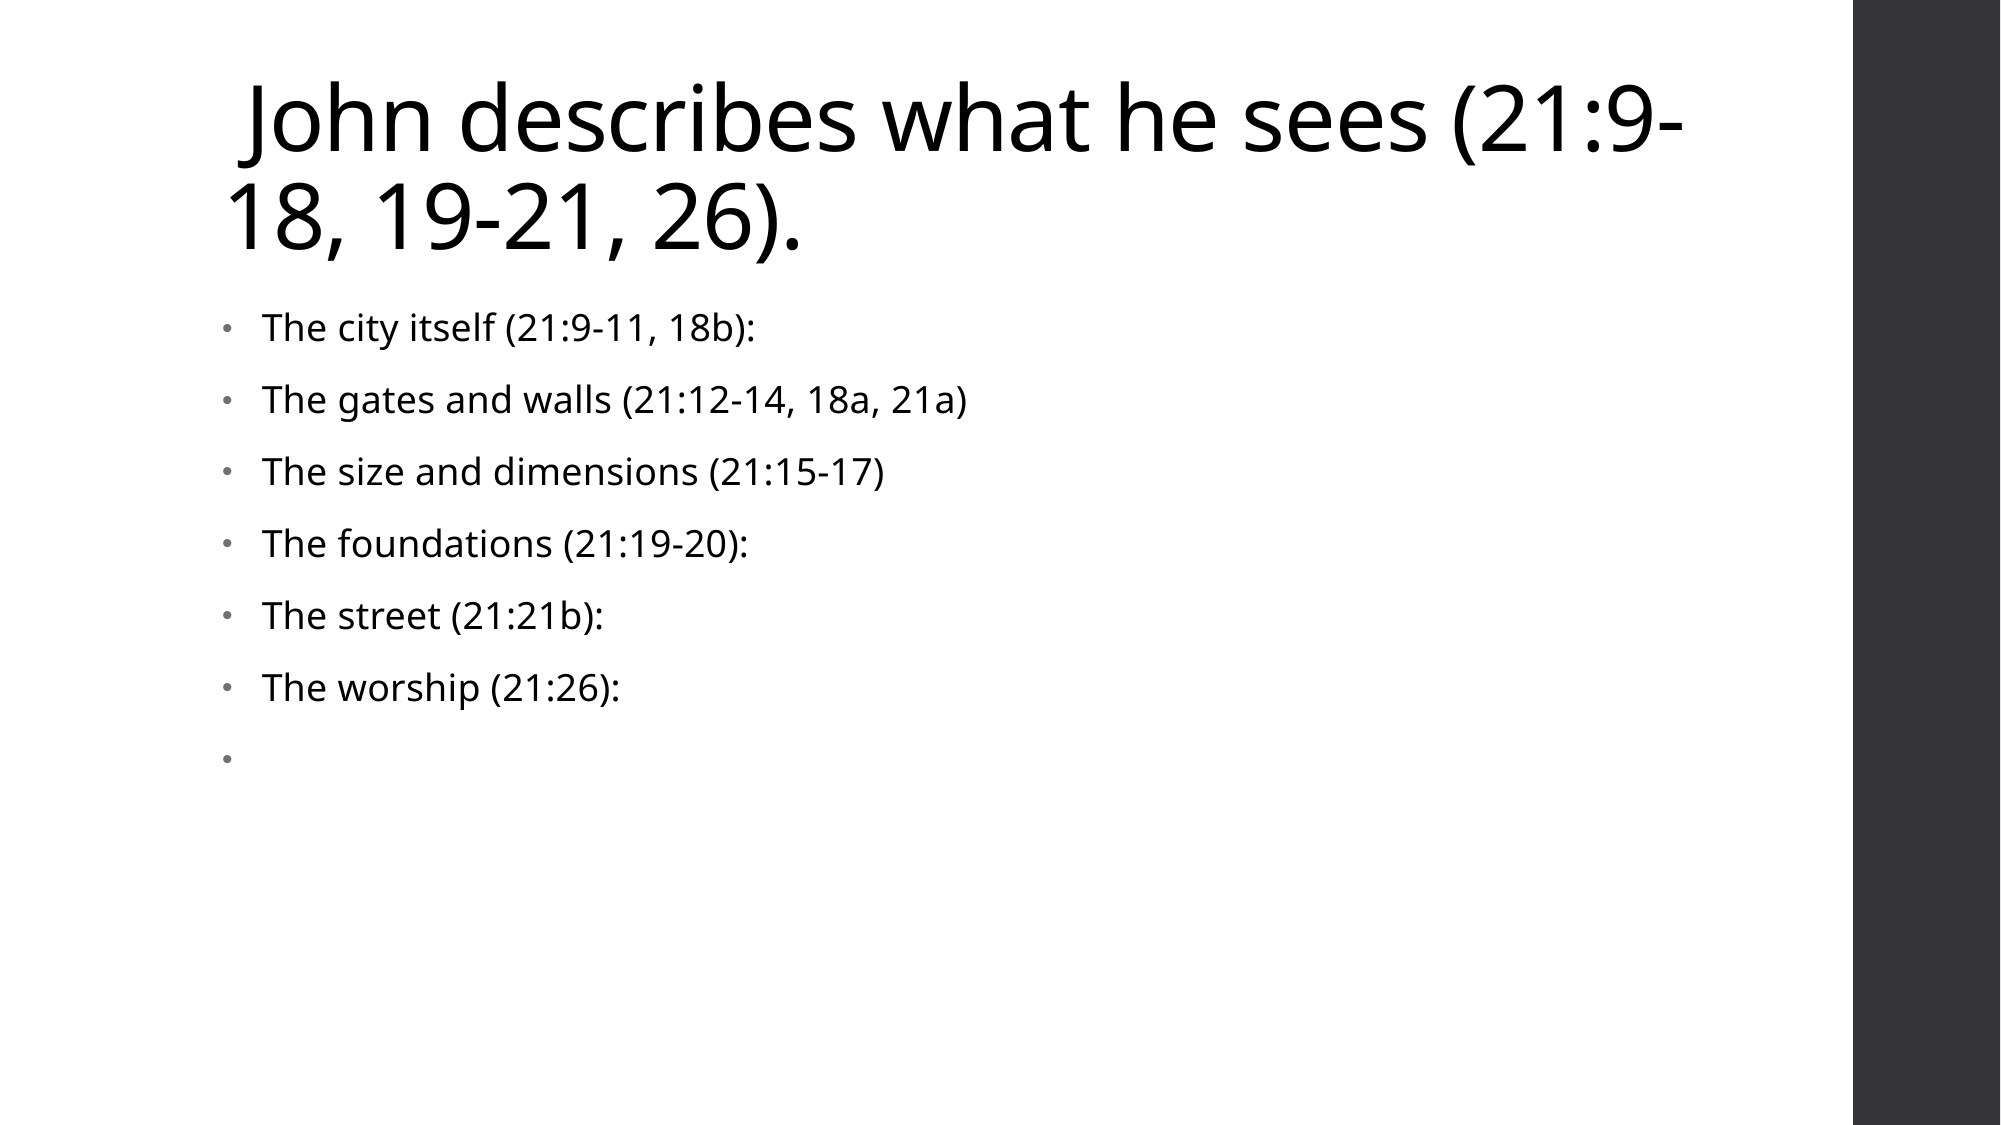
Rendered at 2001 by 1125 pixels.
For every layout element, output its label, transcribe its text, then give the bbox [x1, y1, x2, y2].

list The city itself (21:9-11, 18b): The gates and walls (21:12-14, 18a, 21a) The size and dimensions (21:15-17) The foundations (21:19-20): The street (21:21b): The worship (21:26): [206, 299, 1617, 1014]
title John describes what he sees (21:9-18, 19-21, 26). [206, 60, 1797, 278]
